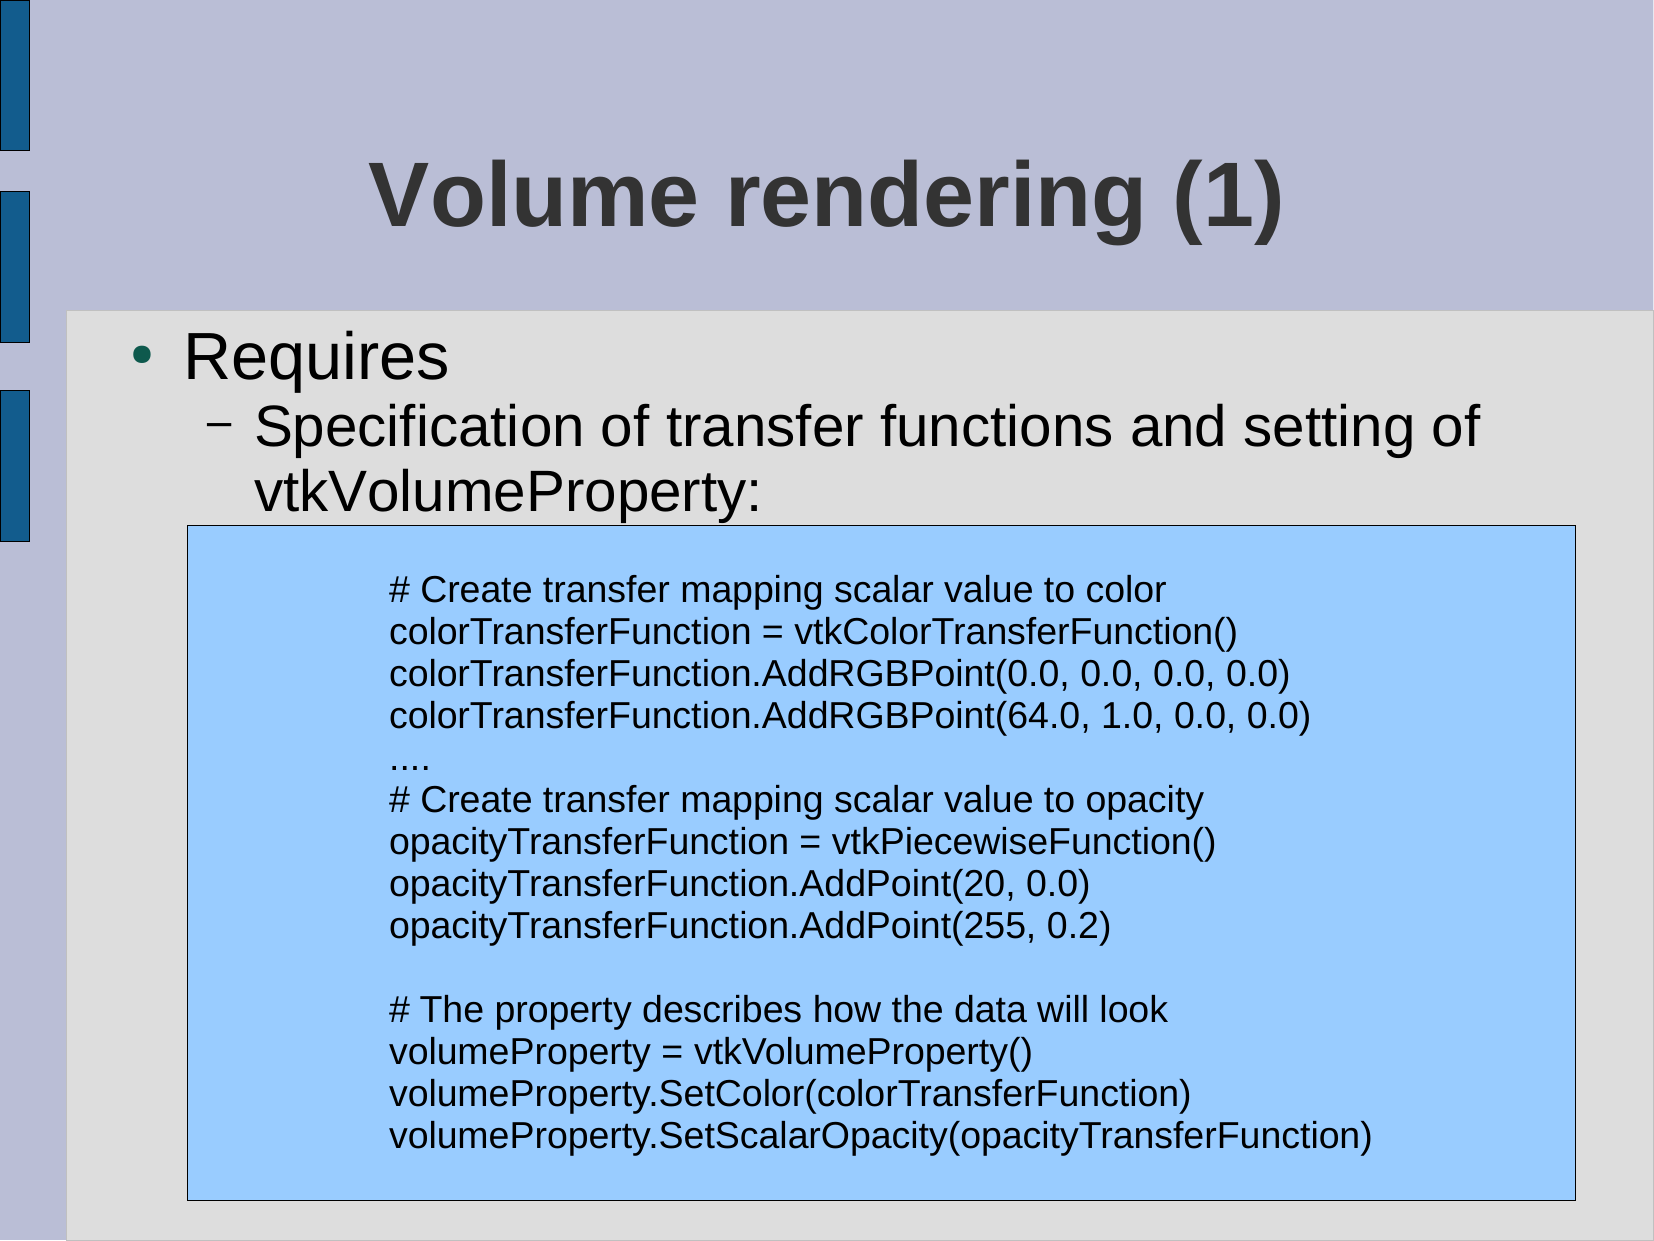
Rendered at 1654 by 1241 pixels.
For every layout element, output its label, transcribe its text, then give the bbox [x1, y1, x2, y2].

title Volume rendering (1) [121, 98, 1534, 291]
list Requires Specification of transfer functions and setting of vtkVolumeProperty: [112, 319, 1613, 1198]
text_box # Create transfer mapping scalar value to color colorTransferFunction = vtkColorTransferFunction() colorTransferFunction.AddRGBPoint(0.0, 0.0, 0.0, 0.0) colorTransferFunction.AddRGBPoint(64.0, 1.0, 0.0, 0.0) .... # Create transfer mapping scalar value to opacity opacityTransferFunction = vtkPiecewiseFunction() opacityTransferFunction.AddPoint(20, 0.0) opacityTransferFunction.AddPoint(255, 0.2) # The property describes how the data will look volumeProperty = vtkVolumeProperty() volumeProperty.SetColor(colorTransferFunction) volumeProperty.SetScalarOpacity(opacityTransferFunction) [187, 525, 1576, 1201]
